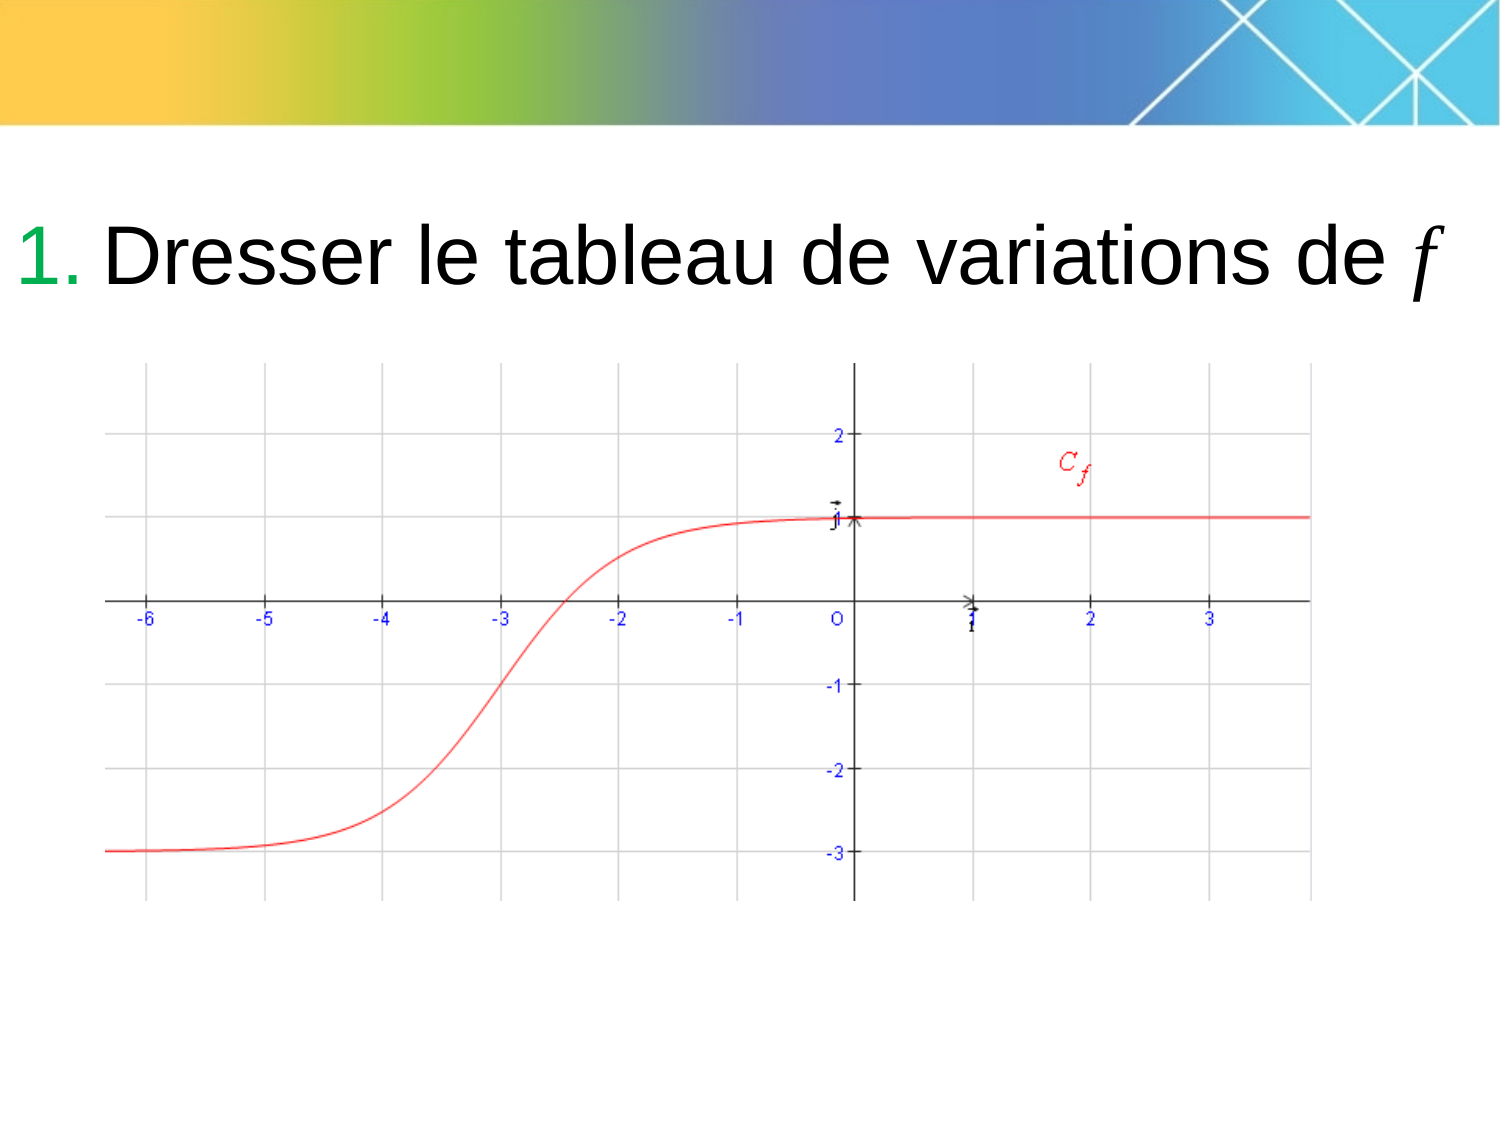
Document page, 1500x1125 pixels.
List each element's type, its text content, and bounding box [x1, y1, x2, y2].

picture [105, 363, 1312, 901]
text_box Dresser le tableau de variations de f [0, 164, 1500, 338]
picture [0, 0, 1500, 127]
